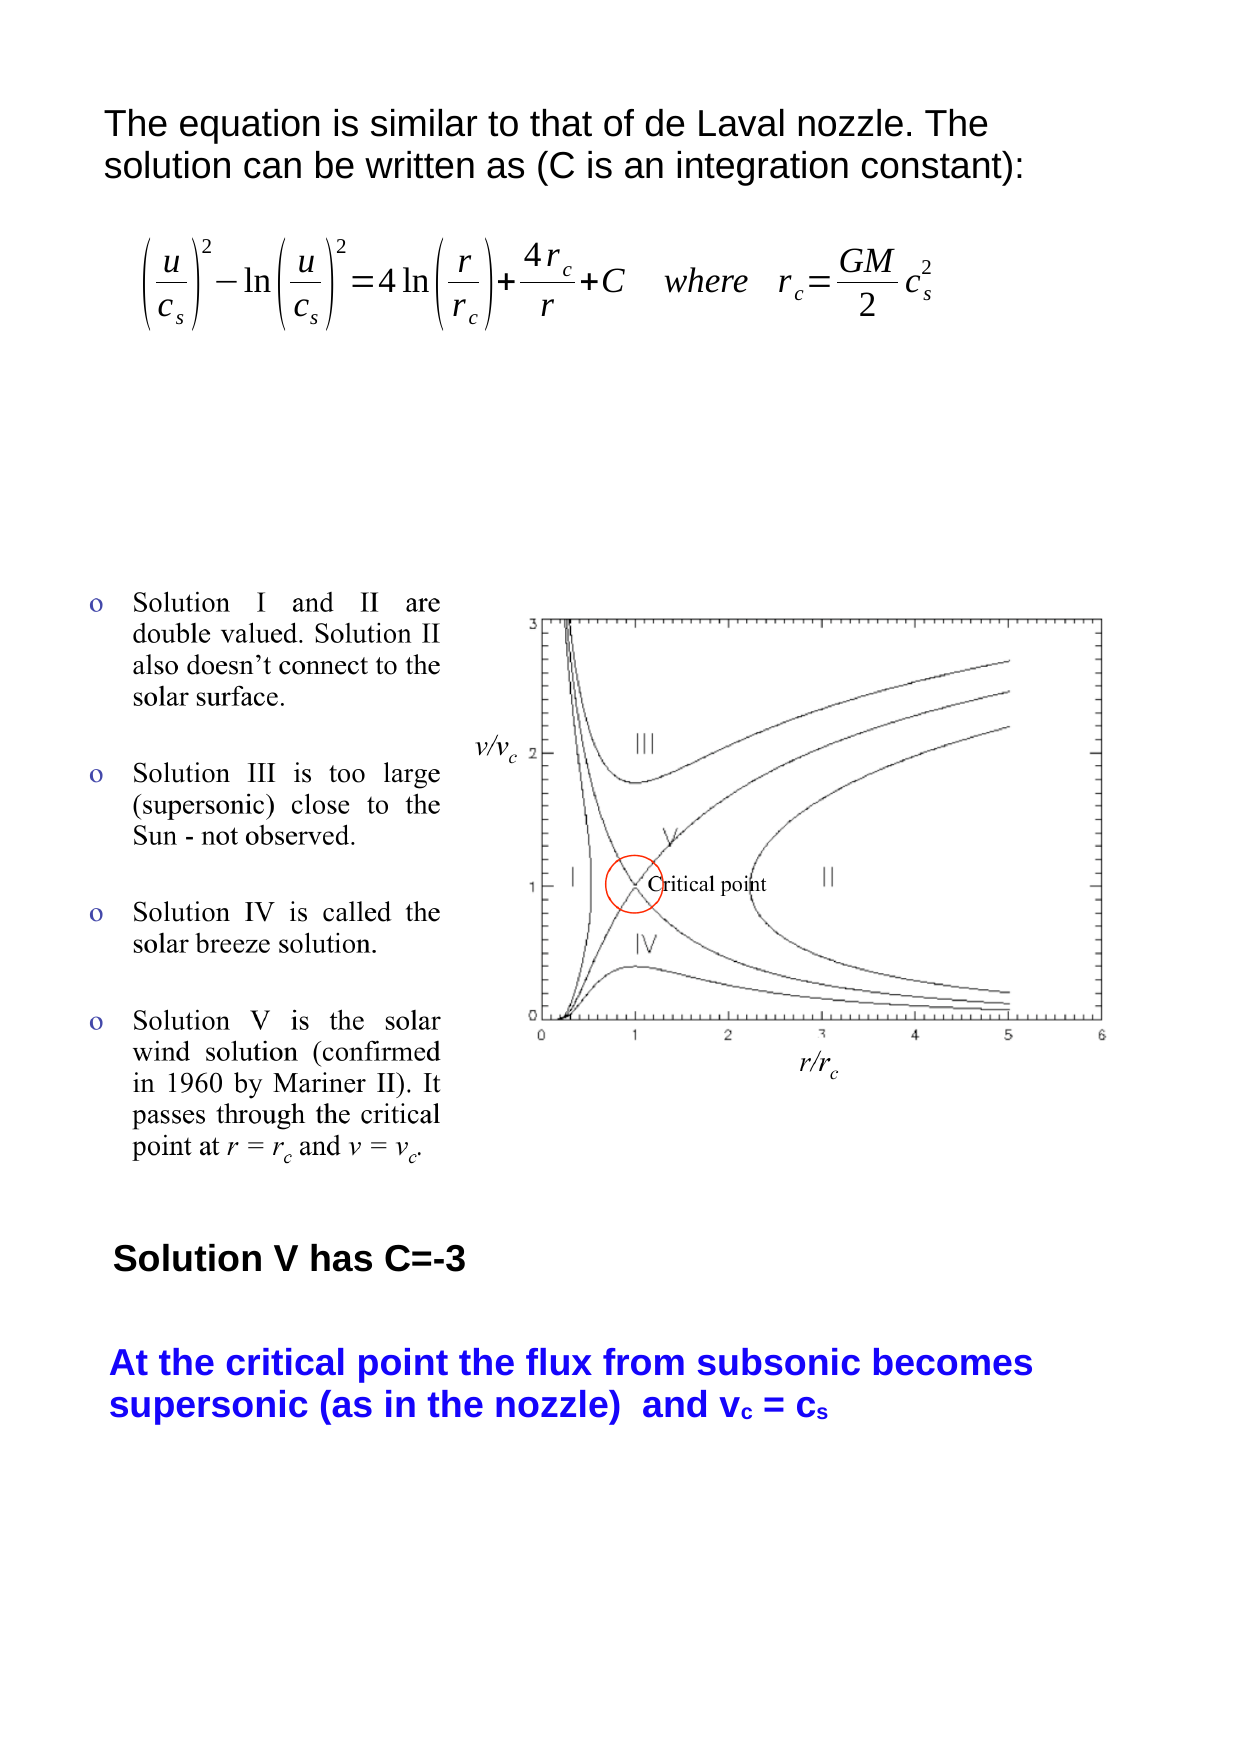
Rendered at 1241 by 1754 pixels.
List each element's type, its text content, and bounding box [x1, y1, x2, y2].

text_box Solution V has C=-3 [98, 1230, 1114, 1287]
chart [131, 235, 941, 335]
text_box At the critical point the flux from subsonic becomes supersonic (as in the nozzle) and vc = cs [94, 1333, 1086, 1445]
picture [68, 560, 1191, 1170]
text_box The equation is similar to that of de Laval nozzle. The solution can be written as (C is an integration constant): [88, 94, 1134, 278]
